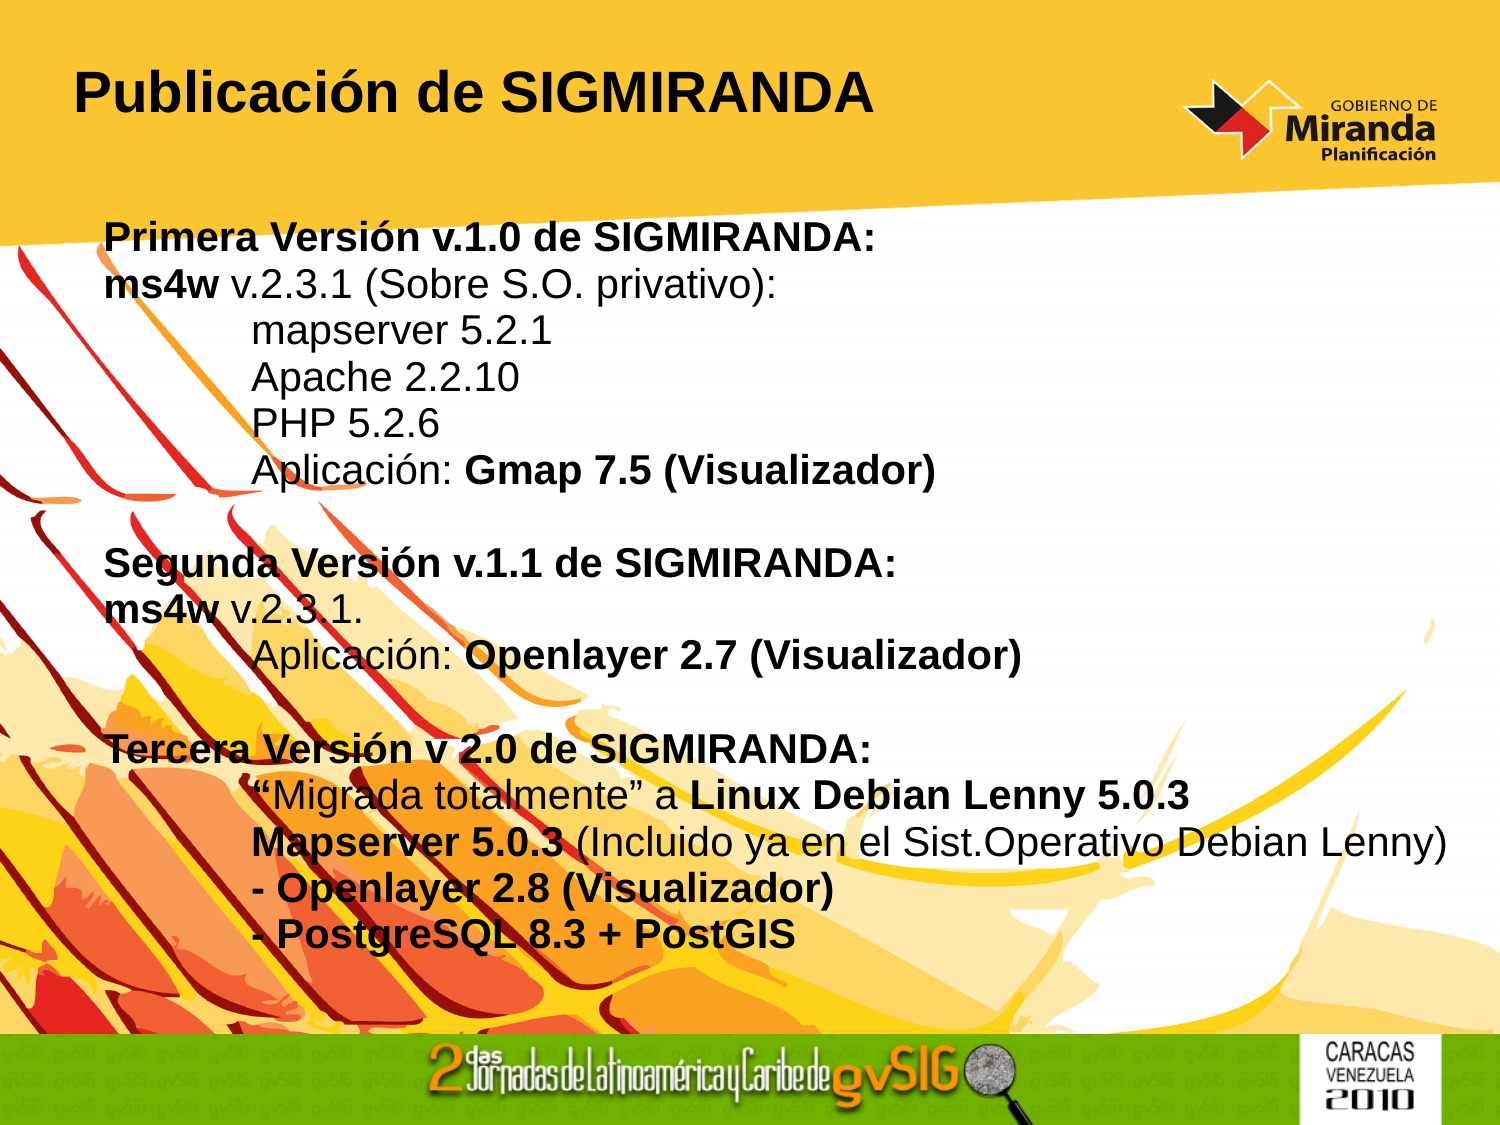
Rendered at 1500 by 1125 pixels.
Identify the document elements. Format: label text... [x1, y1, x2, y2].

text_box Primera Versión v.1.0 de SIGMIRANDA: ms4w v.2.3.1 (Sobre S.O. privativo): mapserver 5.2.1 Apache 2.2.10 PHP 5.2.6 Aplicación: Gmap 7.5 (Visualizador) Segunda Versión v.1.1 de SIGMIRANDA: ms4w v.2.3.1. Aplicación: Openlayer 2.7 (Visualizador) Tercera Versión v 2.0 de SIGMIRANDA: “Migrada totalmente” a Linux Debian Lenny 5.0.3 Mapserver 5.0.3 (Incluido ya en el Sist.Operativo Debian Lenny) - Openlayer 2.8 (Visualizador) - PostgreSQL 8.3 + PostGIS [88, 206, 1471, 1040]
text_box Publicación de SIGMIRANDA [59, 52, 1004, 132]
picture [0, 0, 1500, 1125]
